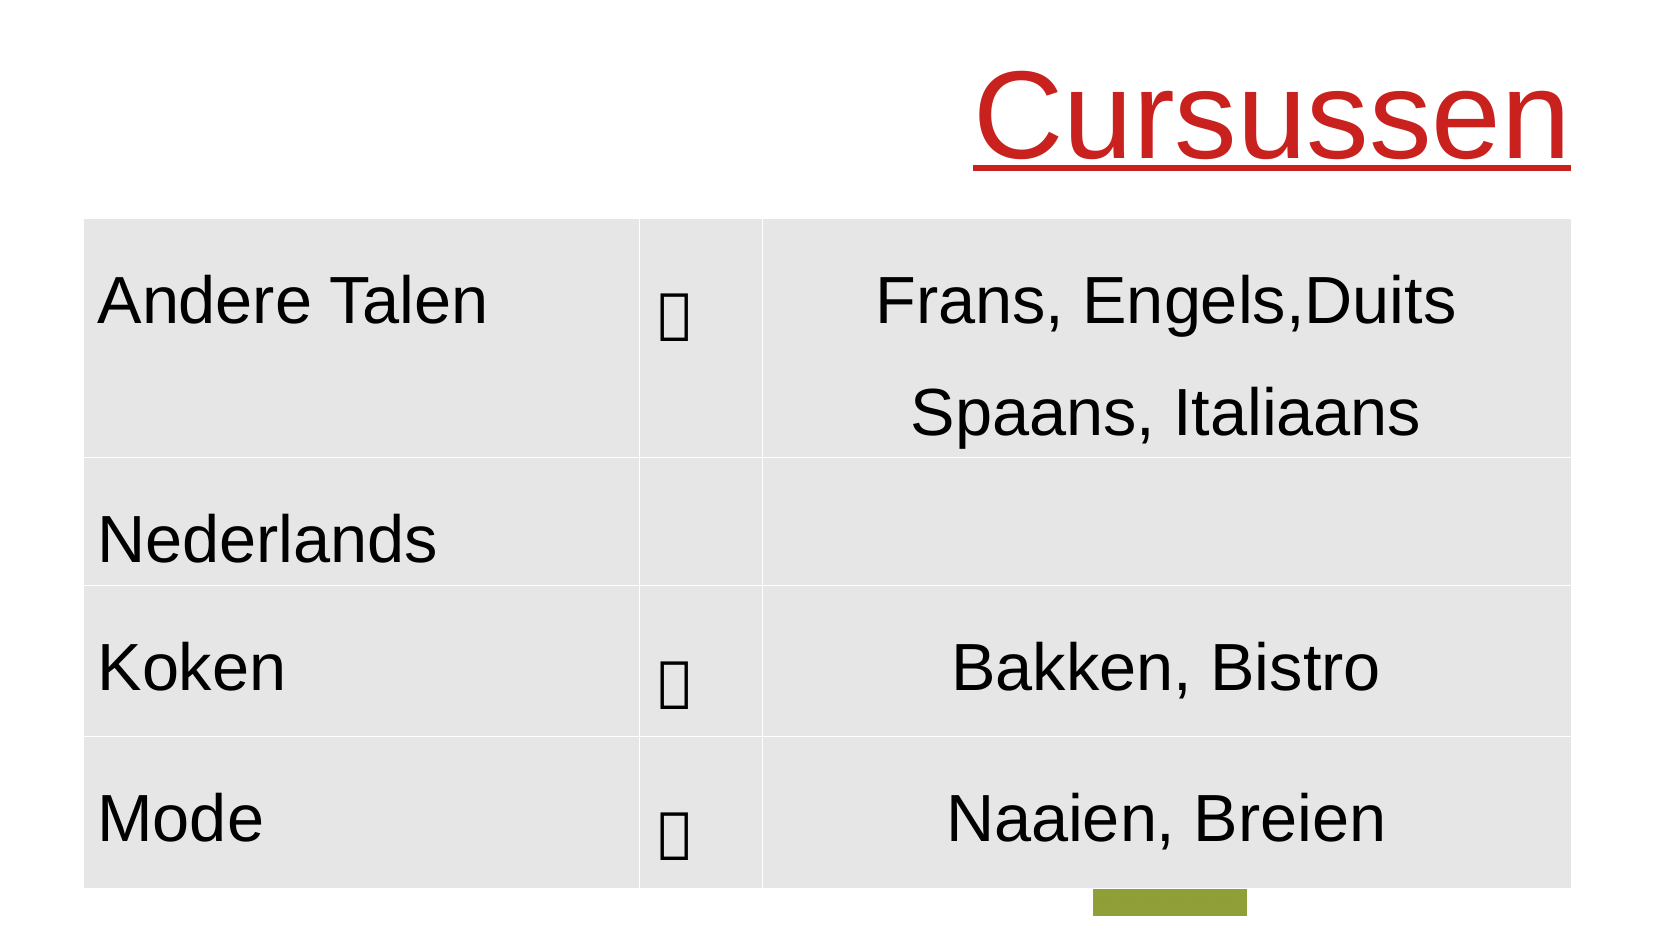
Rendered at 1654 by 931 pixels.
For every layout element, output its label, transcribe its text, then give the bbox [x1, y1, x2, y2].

table_cell Bakken, Bistro [763, 586, 1571, 736]
table_cell  [640, 737, 762, 888]
picture [1093, 889, 1247, 916]
table_cell  [640, 586, 762, 736]
table_cell [763, 458, 1571, 585]
table_cell [640, 458, 762, 585]
table_header Andere Talen [84, 219, 639, 457]
table_cell Mode [84, 737, 639, 888]
table_cell Naaien, Breien [763, 737, 1571, 888]
table_cell Nederlands [84, 458, 639, 585]
title Cursussen [82, 37, 1571, 193]
table_header  [640, 219, 762, 457]
table_header Frans, Engels,Duits Spaans, Italiaans [763, 219, 1571, 457]
table_cell Koken [84, 586, 639, 736]
